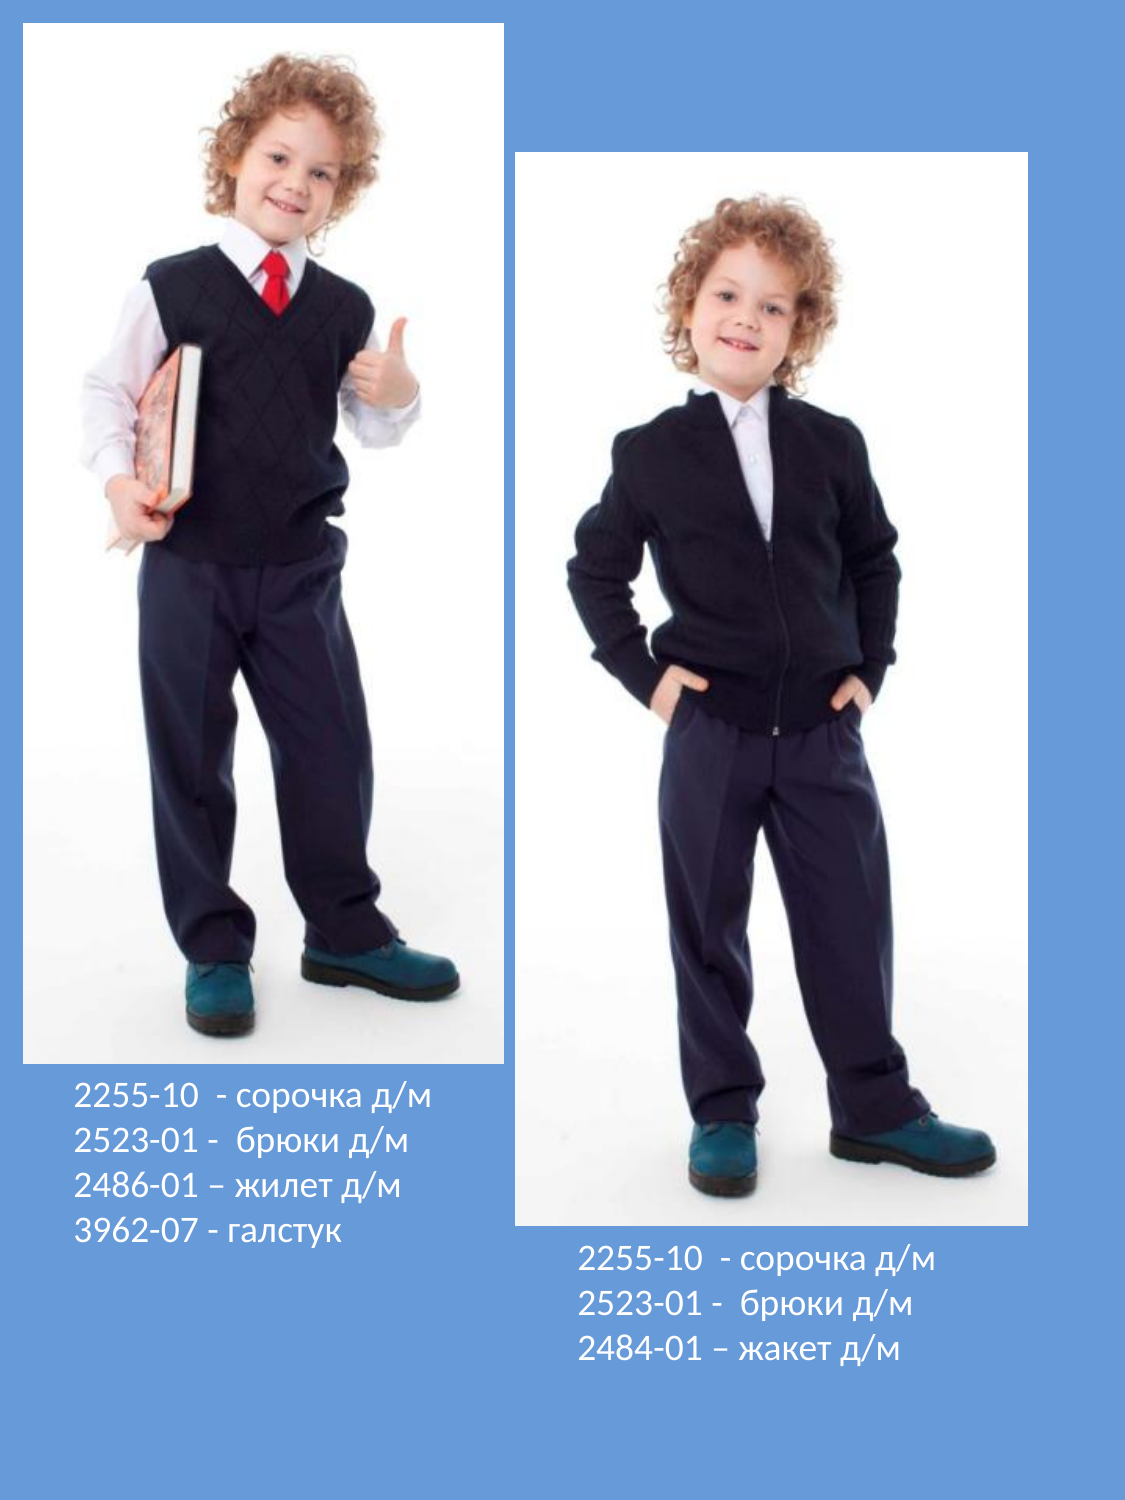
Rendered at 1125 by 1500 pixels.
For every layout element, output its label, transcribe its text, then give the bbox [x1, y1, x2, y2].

picture [23, 23, 504, 1064]
text_box 2255-10 - сорочка д/м 2523-01 - брюки д/м 2486-01 – жилет д/м 3962-07 - галстук [58, 1031, 657, 1289]
text_box 2255-10 - сорочка д/м 2523-01 - брюки д/м 2484-01 – жакет д/м [562, 1195, 1043, 1407]
picture [515, 152, 1028, 1195]
